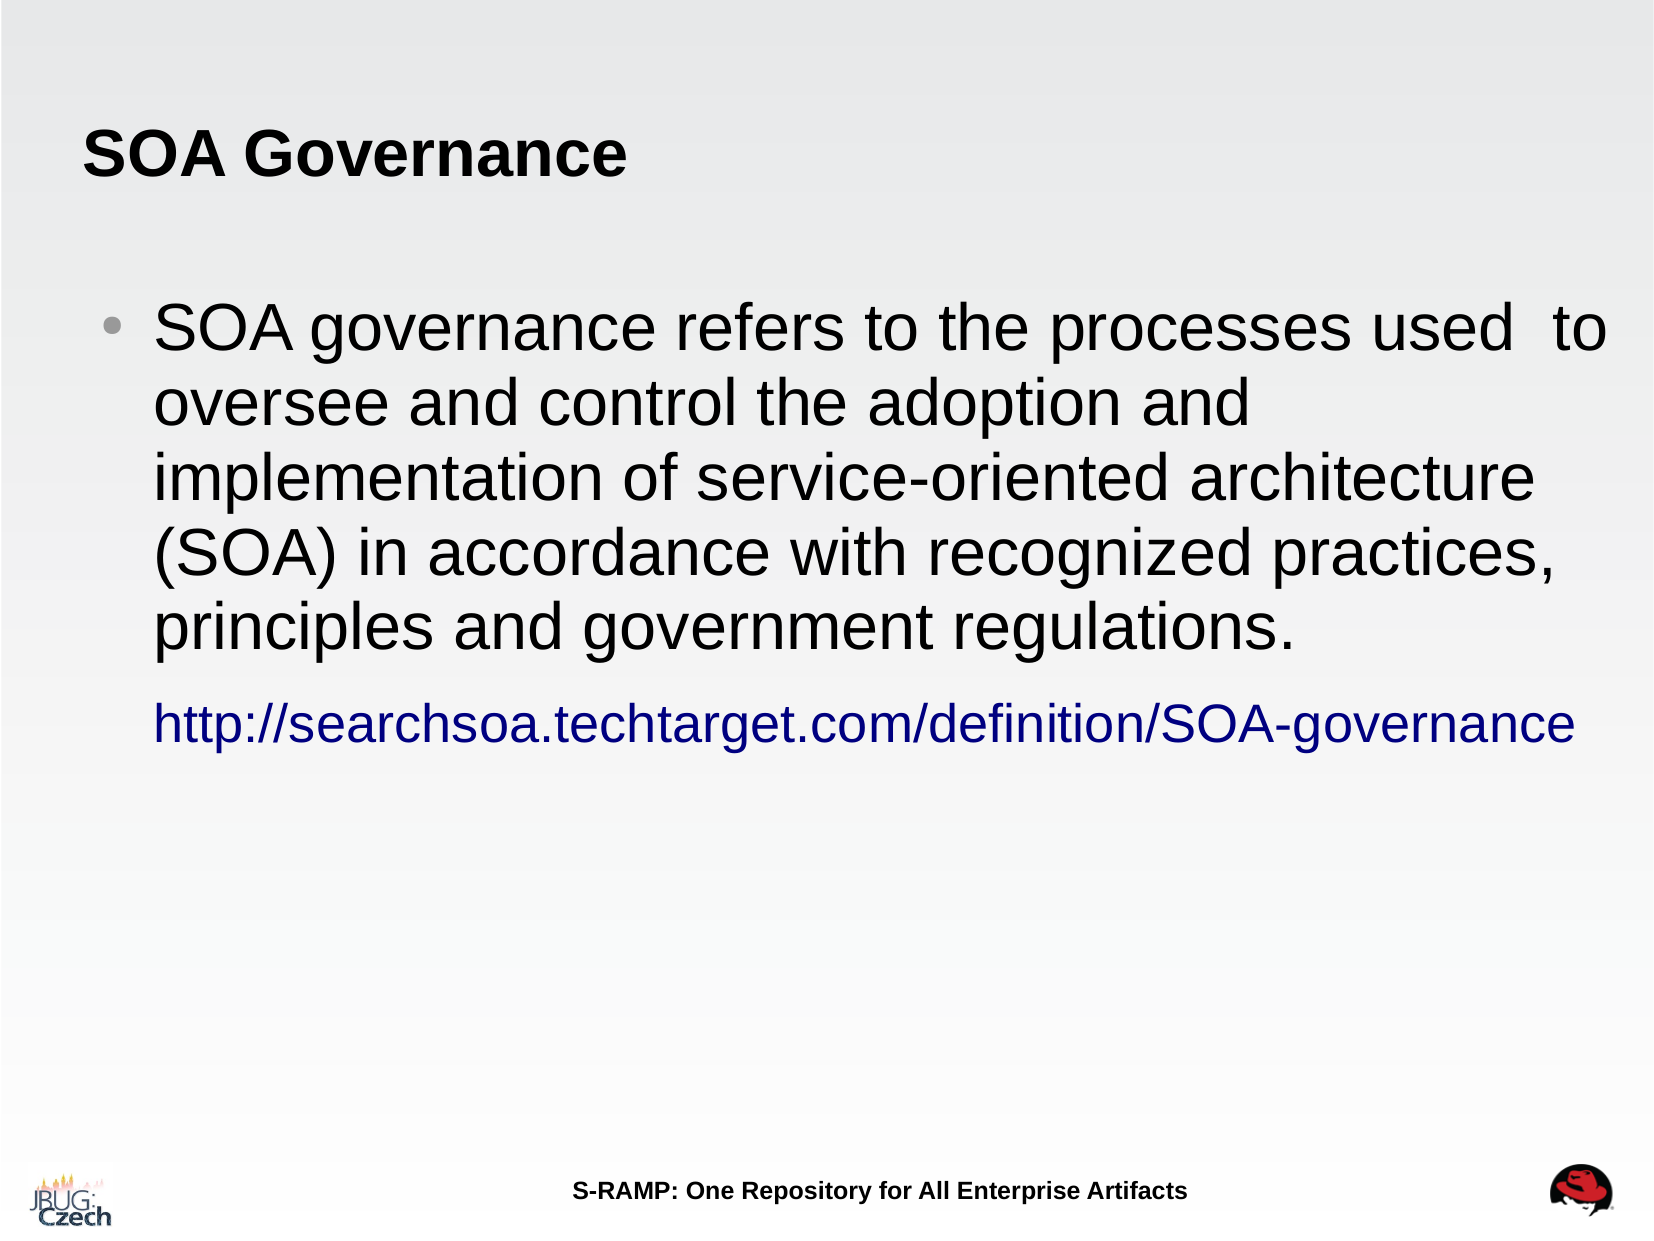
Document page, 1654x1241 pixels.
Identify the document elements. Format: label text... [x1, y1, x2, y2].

picture [1, 0, 1654, 1241]
title SOA Governance [82, 49, 1571, 257]
list SOA governance refers to the processes used to oversee and control the adoption and implementation of service-oriented architecture (SOA) in accordance with recognized practices, principles and government regulations. http://searchsoa.techtarget.com/definition/SOA-governance [82, 290, 1613, 1109]
